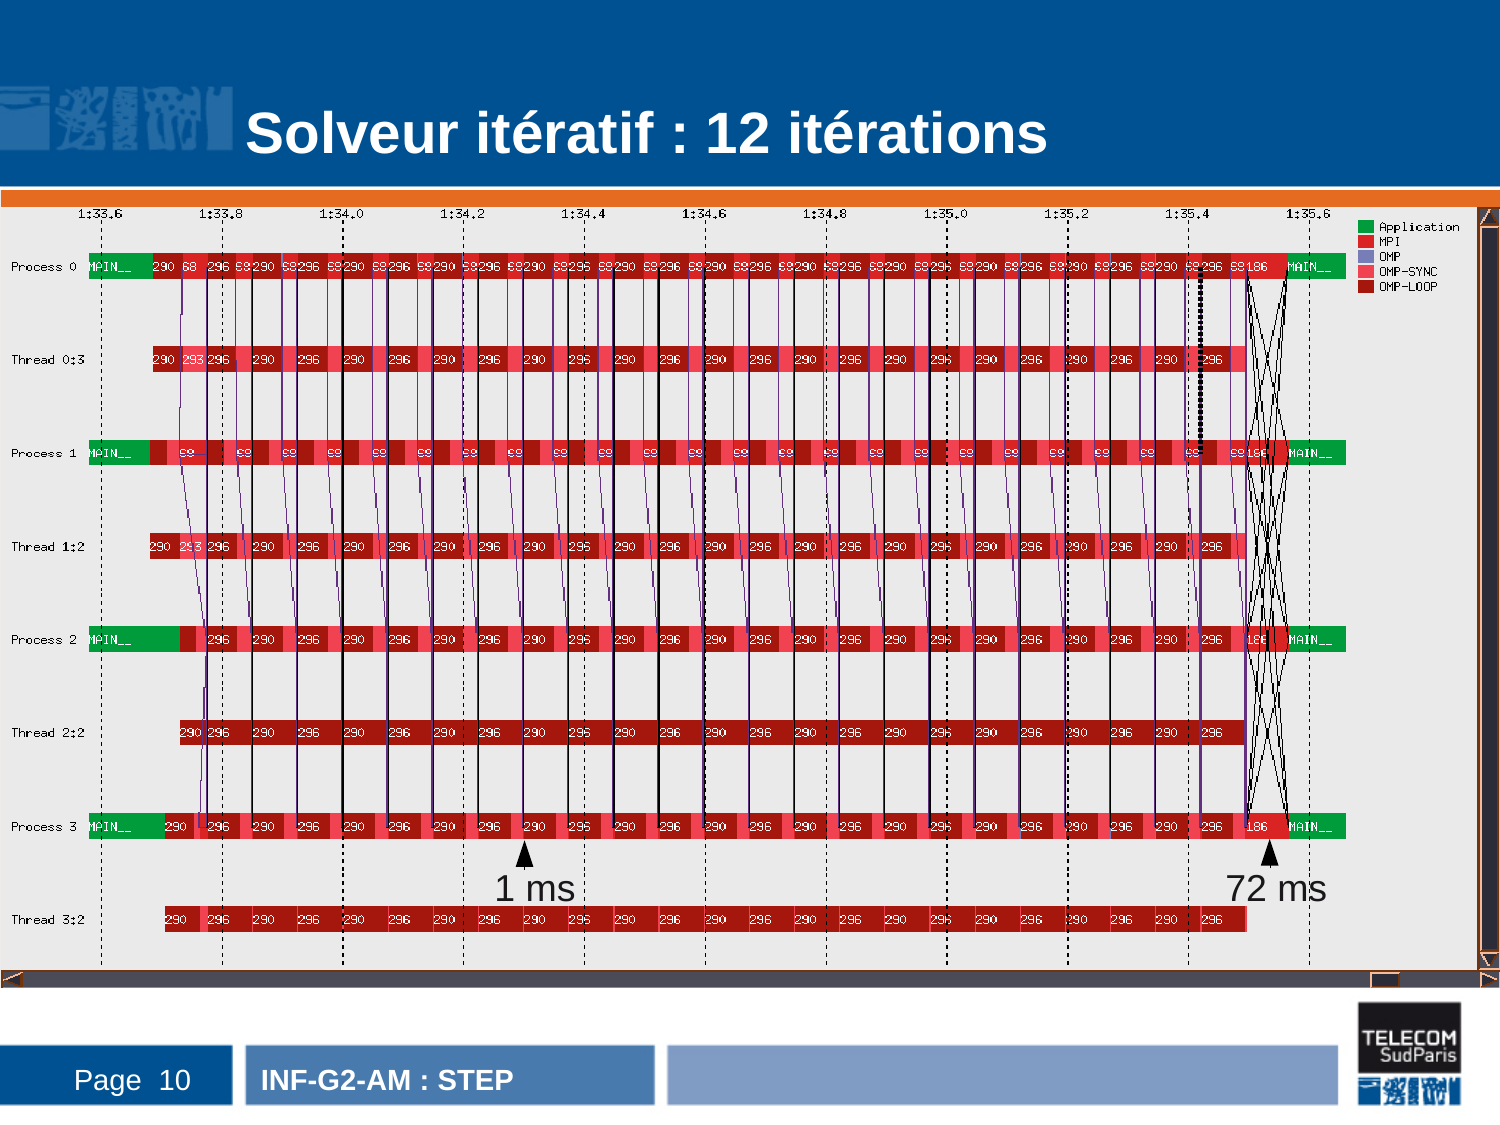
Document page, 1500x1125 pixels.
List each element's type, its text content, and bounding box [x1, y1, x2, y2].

text_box 72 ms [1210, 856, 1343, 946]
title Solveur itératif : 12 itérations [245, 38, 1459, 166]
text_box 1 ms [479, 856, 591, 917]
picture [0, 0, 1500, 1125]
